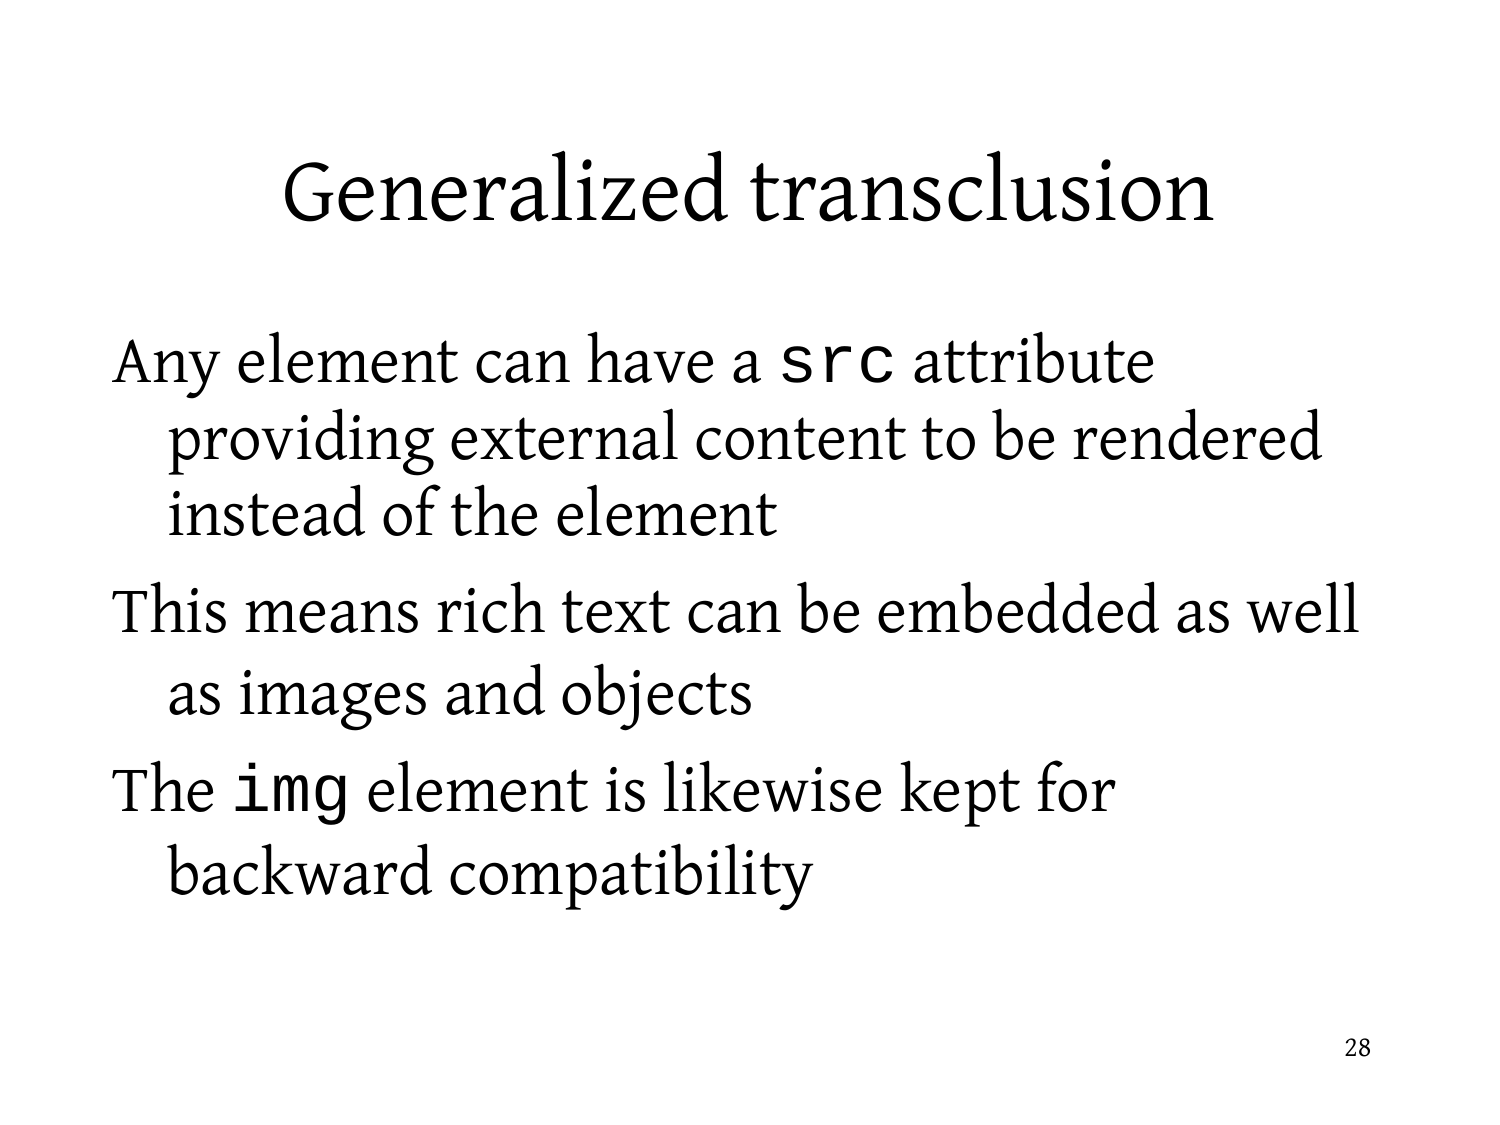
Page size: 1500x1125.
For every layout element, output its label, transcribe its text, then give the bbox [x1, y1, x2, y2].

list Any element can have a src attribute providing external content to be rendered instead of the element This means rich text can be embedded as well as images and objects The img element is likewise kept for backward compatibility [112, 324, 1387, 1000]
title Generalized transclusion [112, 63, 1387, 324]
